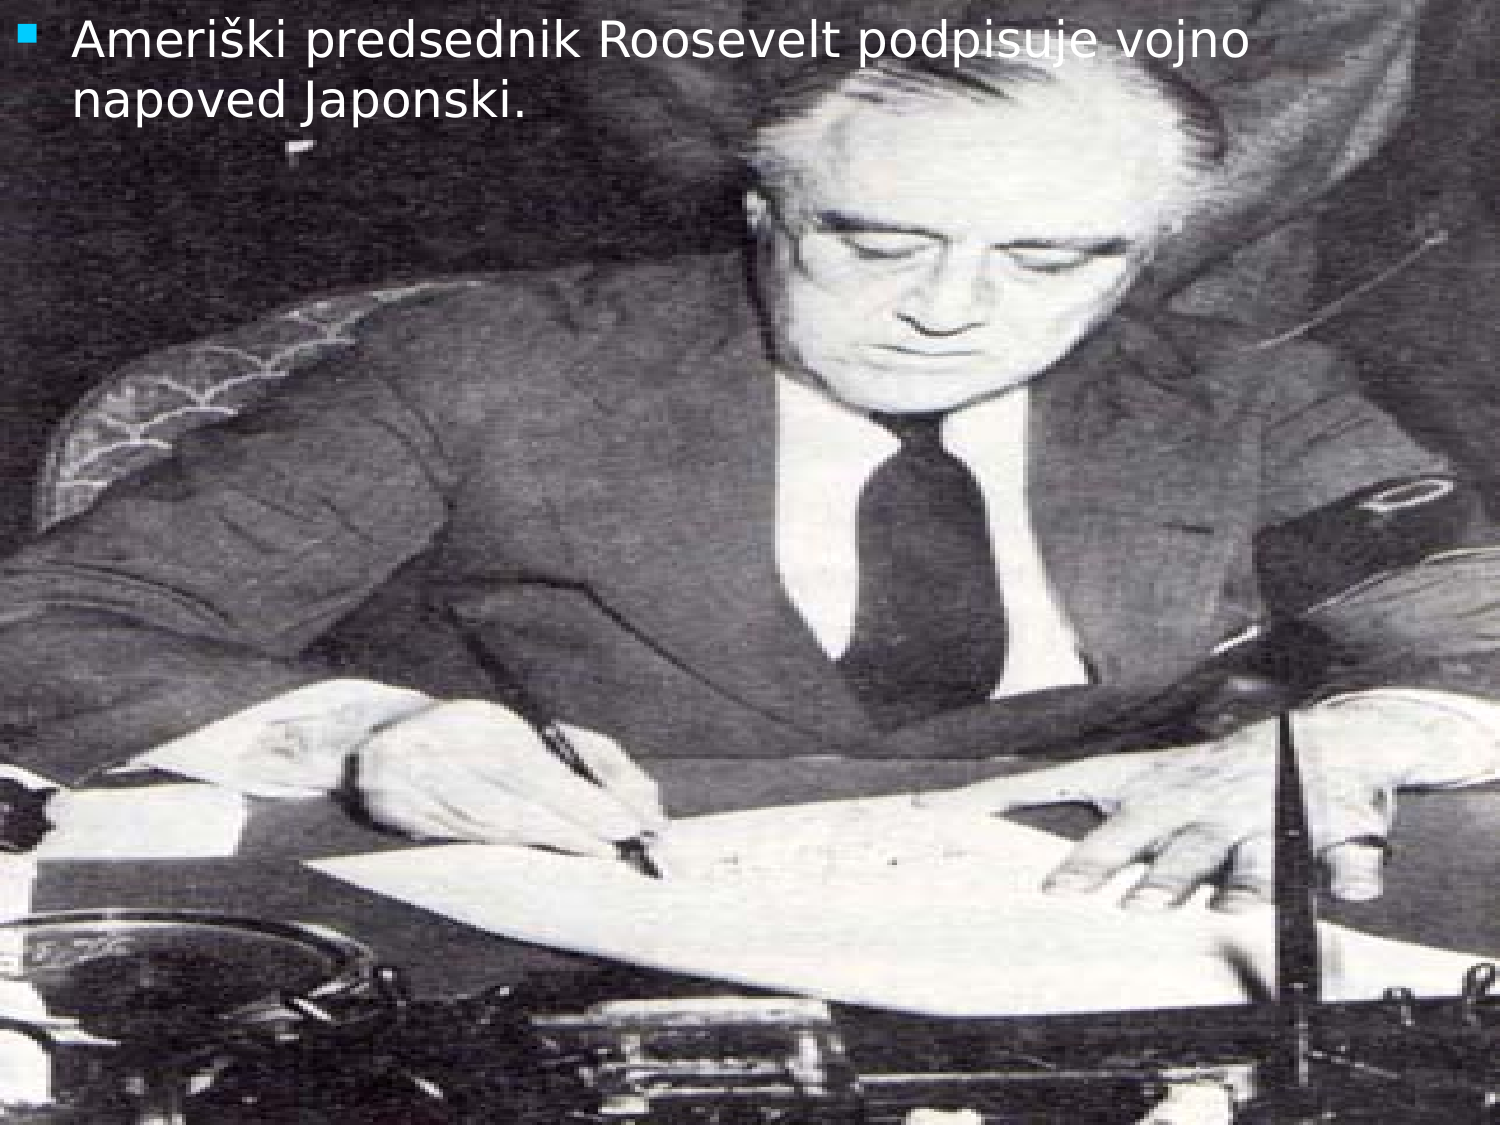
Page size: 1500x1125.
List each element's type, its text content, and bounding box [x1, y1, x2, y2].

picture [0, 0, 1500, 1125]
list Ameriški predsednik Roosevelt podpisuje vojno napoved Japonski. [0, 0, 1337, 143]
